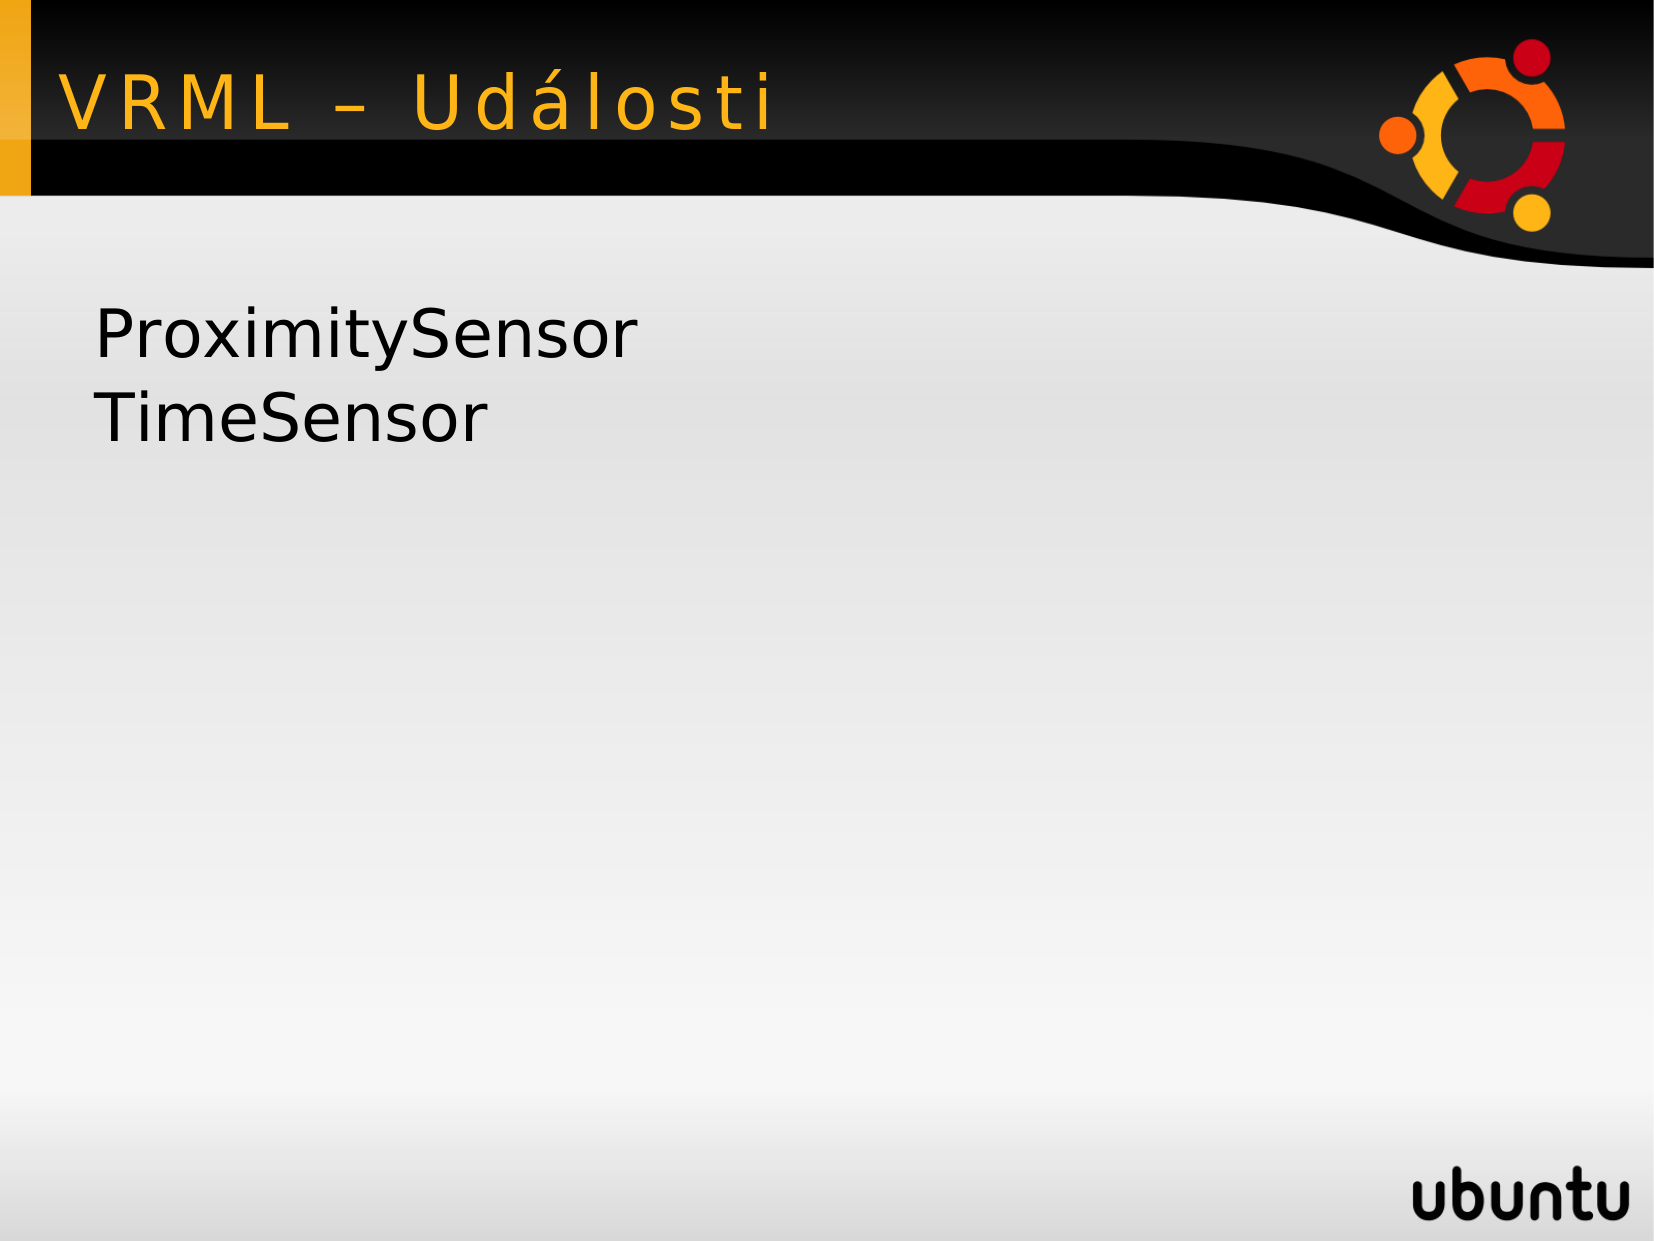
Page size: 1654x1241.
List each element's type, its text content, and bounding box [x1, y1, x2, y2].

title VRML – Události [59, 29, 1270, 178]
picture [0, 0, 1654, 1241]
list ProximitySensor TimeSensor [76, 295, 1565, 1114]
